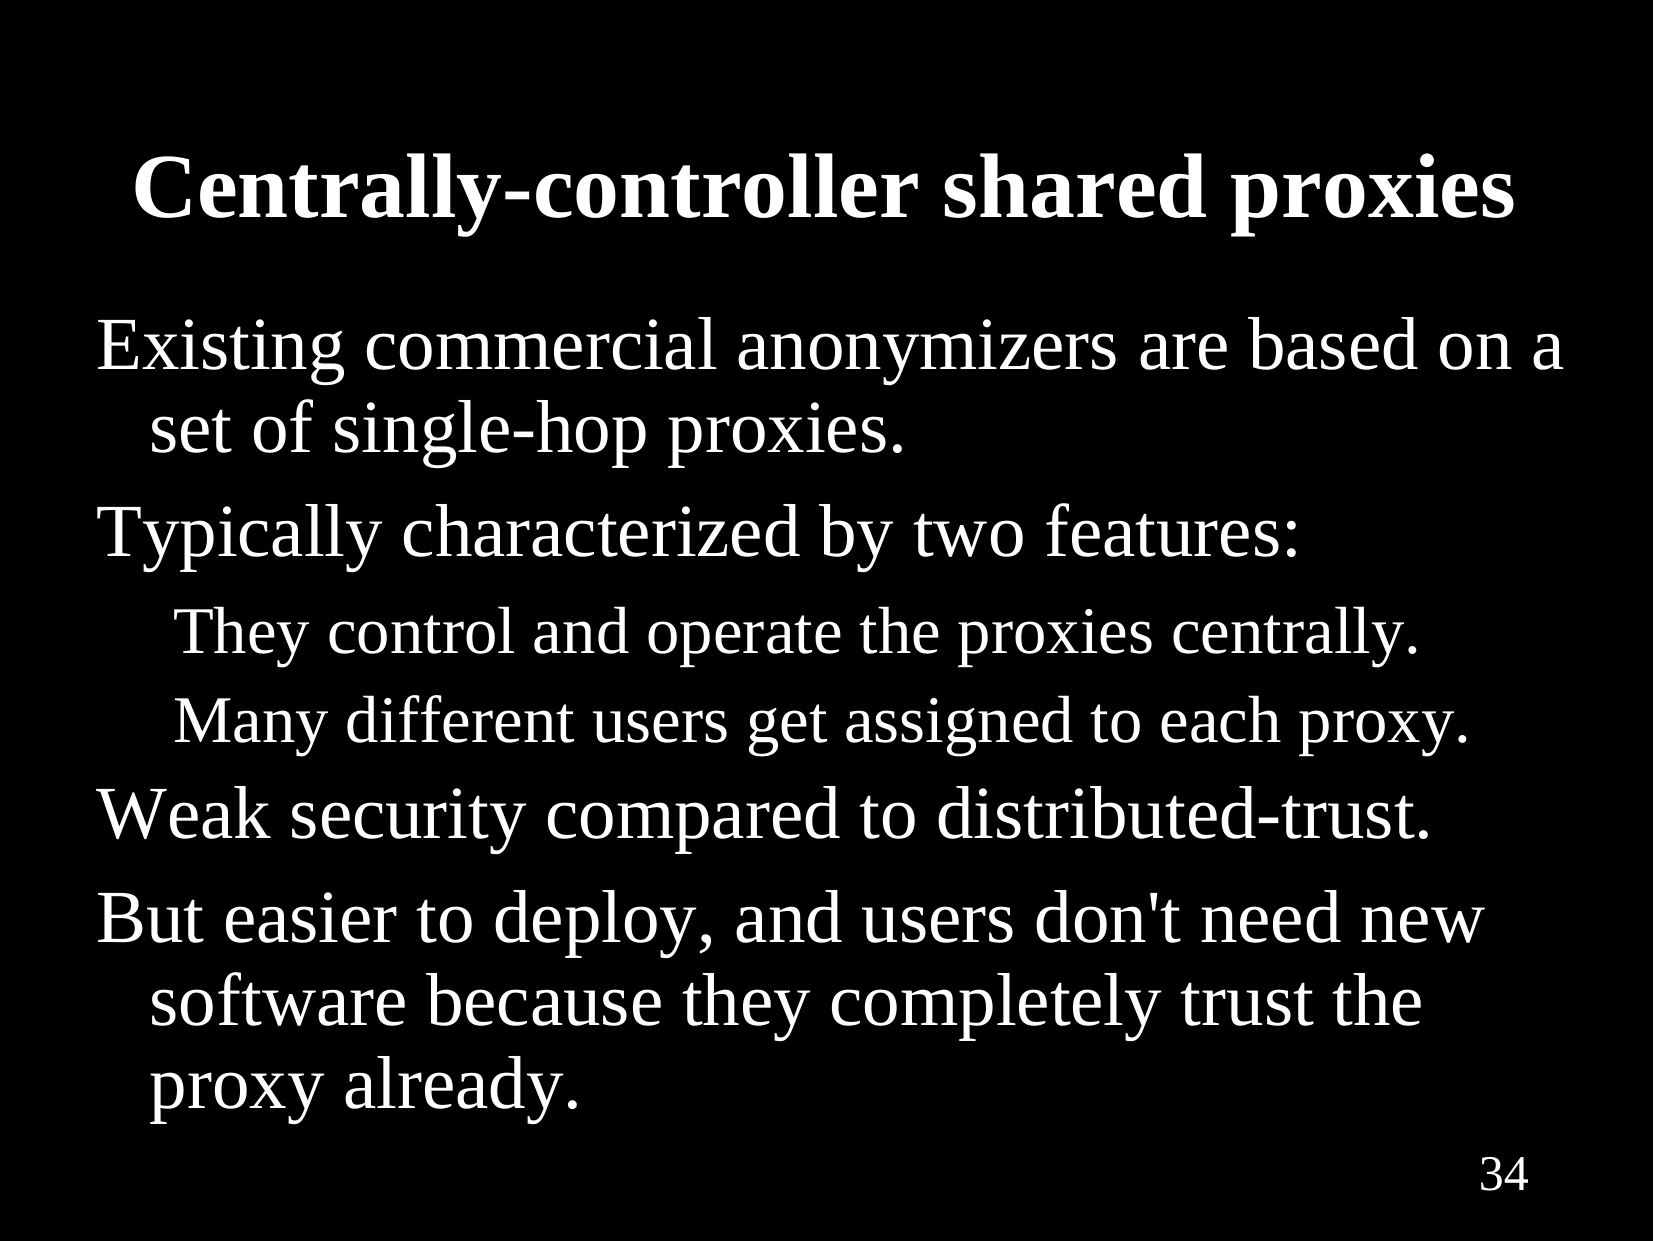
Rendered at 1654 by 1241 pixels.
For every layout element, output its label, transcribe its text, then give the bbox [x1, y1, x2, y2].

list Existing commercial anonymizers are based on a set of single-hop proxies. Typically characterized by two features: They control and operate the proxies centrally. Many different users get assigned to each proxy. Weak security compared to distributed-trust. But easier to deploy, and users don't need new software because they completely trust the proxy already. [78, 303, 1570, 1194]
title Centrally-controller shared proxies [118, 90, 1531, 282]
